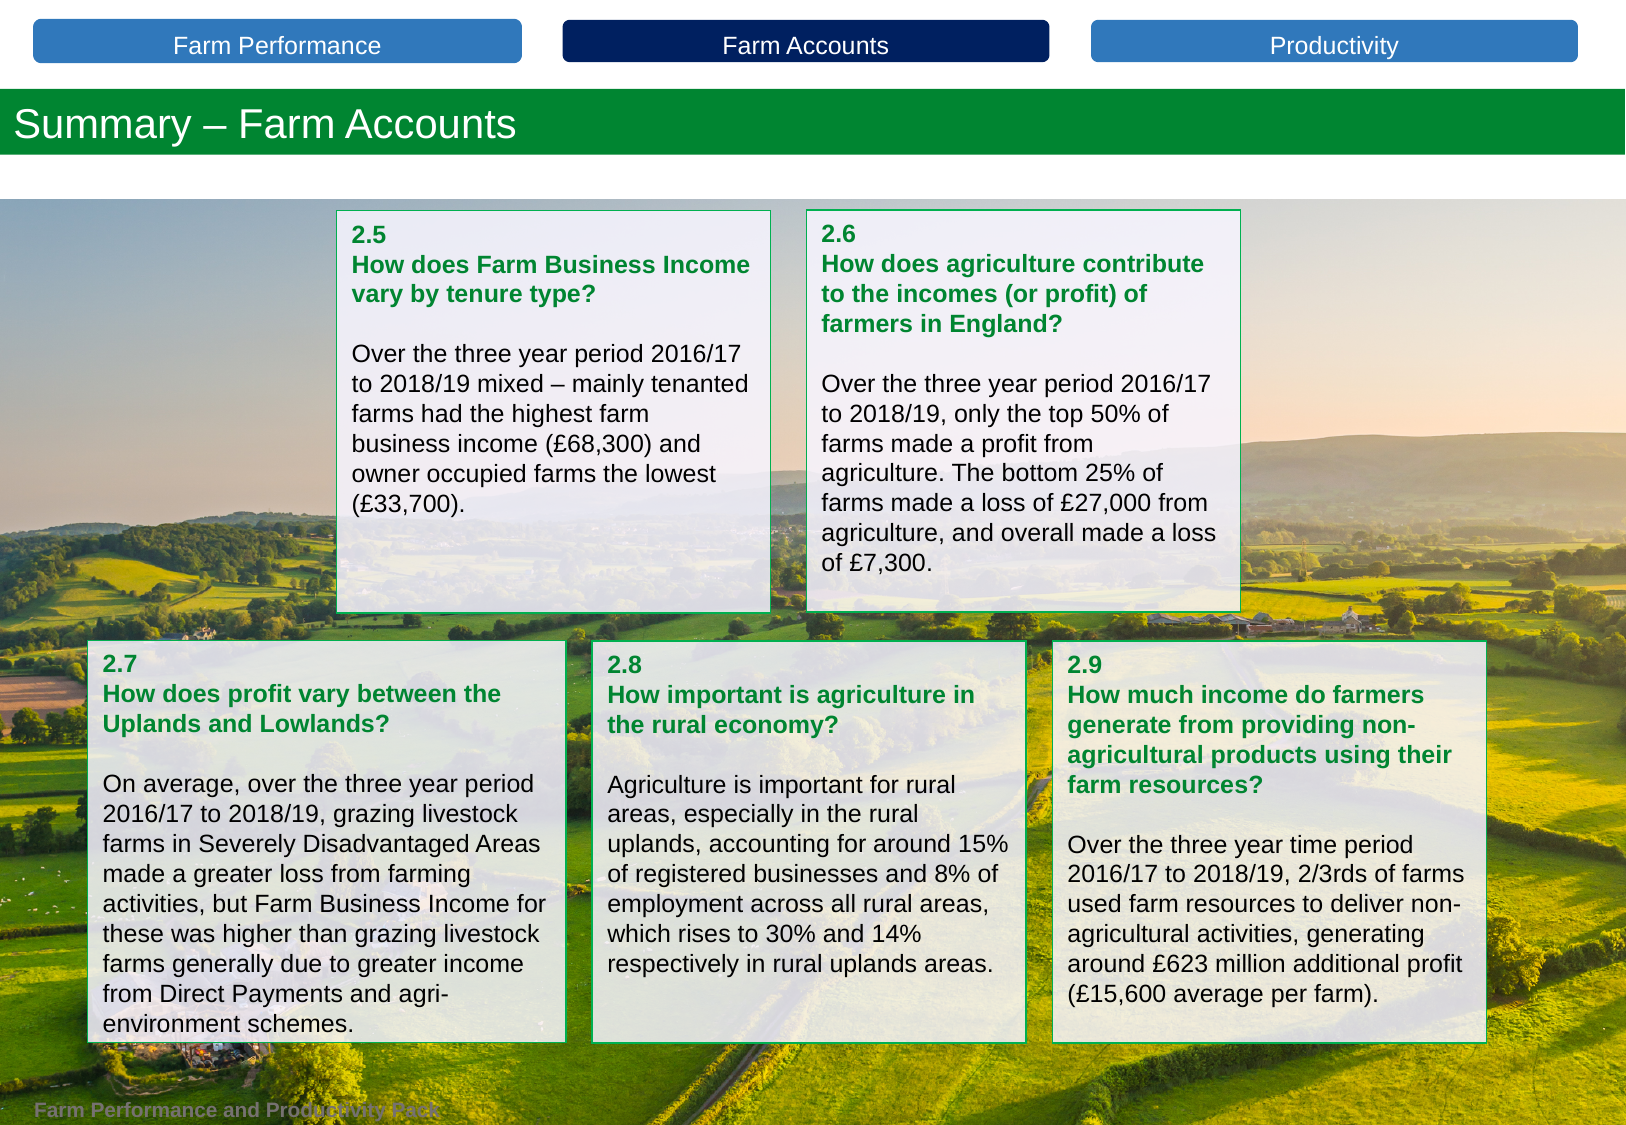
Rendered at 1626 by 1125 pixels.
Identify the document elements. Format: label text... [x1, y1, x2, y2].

text_box Summary – Farm Accounts [0, 88, 1625, 155]
text_box Productivity [1091, 19, 1578, 63]
text_box 2.6 How does agriculture contribute to the incomes (or profit) of farmers in England? Over the three year period 2016/17 to 2018/19, only the top 50% of farms made a profit from agriculture. The bottom 25% of farms made a loss of £27,000 from agriculture, and overall made a loss of £7,300. [807, 210, 1240, 612]
text_box Farm Performance [34, 19, 521, 63]
text_box Farm Performance and Productivity Pack [34, 1097, 440, 1122]
text_box 2.8 How important is agriculture in the rural economy? Agriculture is important for rural areas, especially in the rural uplands, accounting for around 15% of registered businesses and 8% of employment across all rural areas, which rises to 30% and 14% respectively in rural uplands areas. [592, 641, 1026, 1043]
picture [0, 199, 1625, 1125]
text_box 2.7 How does profit vary between the Uplands and Lowlands? On average, over the three year period 2016/17 to 2018/19, grazing livestock farms in Severely Disadvantaged Areas made a greater loss from farming activities, but Farm Business Income for these was higher than grazing livestock farms generally due to greater income from Direct Payments and agri-environment schemes. [88, 641, 566, 1043]
text_box 2.9 How much income do farmers generate from providing non-agricultural products using their farm resources? Over the three year time period 2016/17 to 2018/19, 2/3rds of farms used farm resources to deliver non-agricultural activities, generating around £623 million additional profit (£15,600 average per farm). [1052, 641, 1486, 1043]
text_box 2.5 How does Farm Business Income vary by tenure type? Over the three year period 2016/17 to 2018/19 mixed – mainly tenanted farms had the highest farm business income (£68,300) and owner occupied farms the lowest (£33,700). [337, 211, 771, 613]
text_box Farm Accounts [562, 19, 1050, 63]
